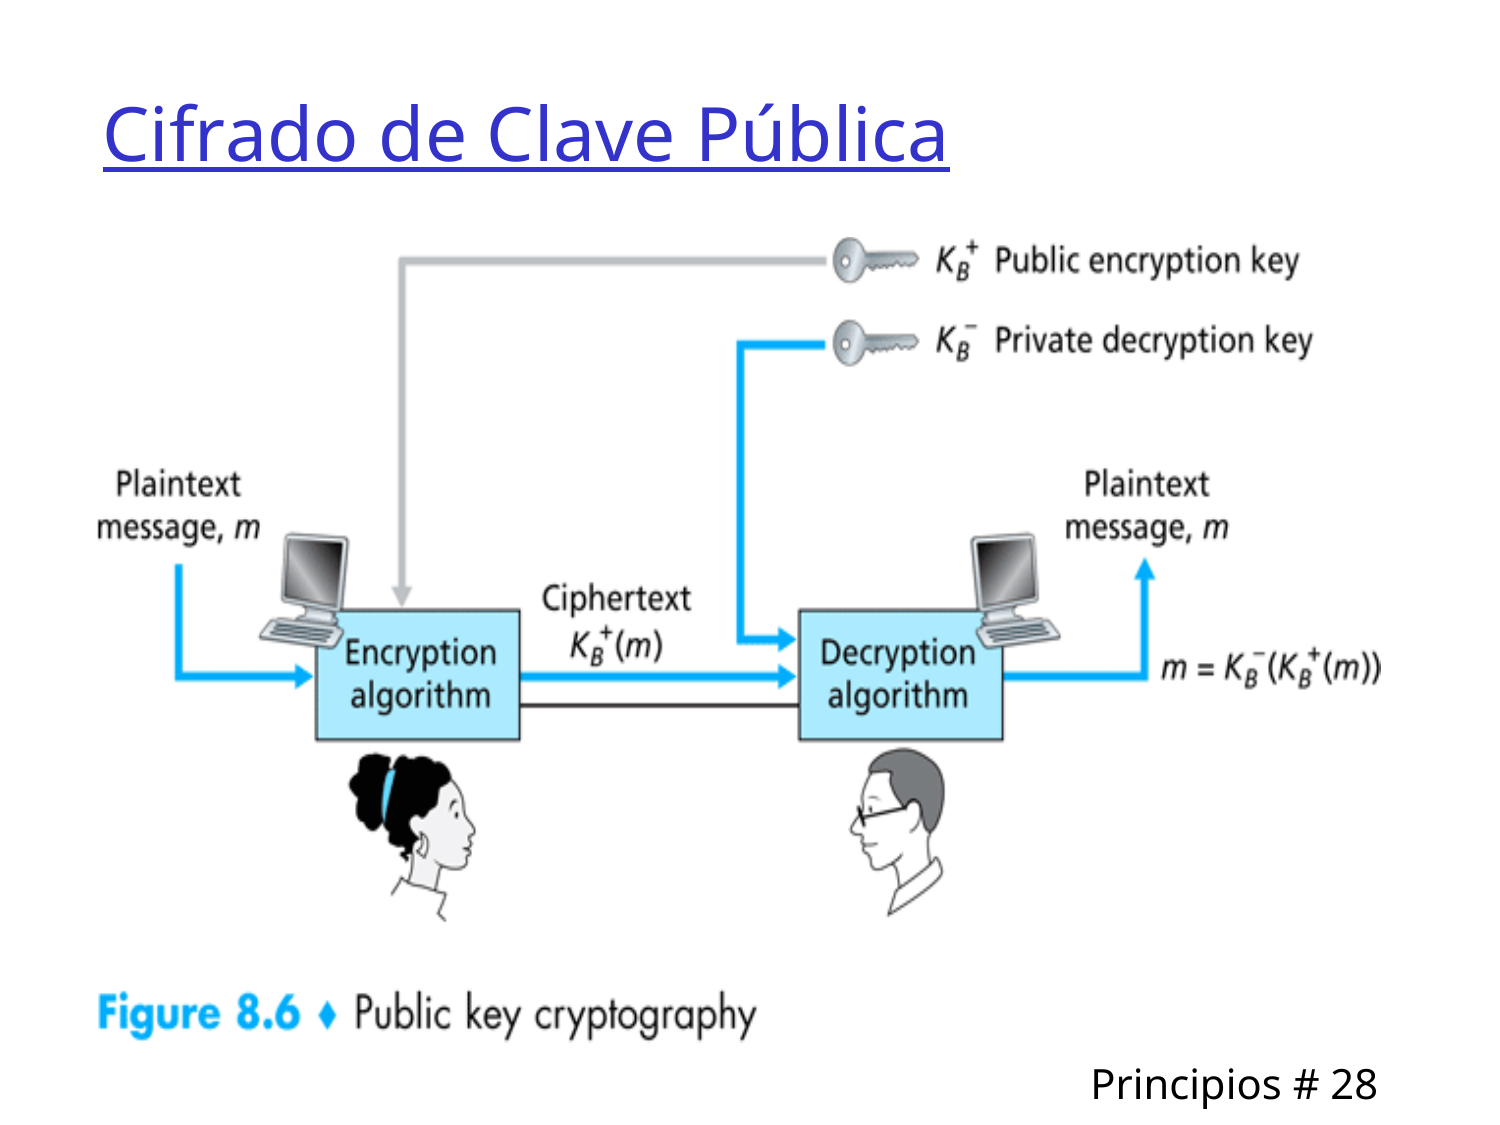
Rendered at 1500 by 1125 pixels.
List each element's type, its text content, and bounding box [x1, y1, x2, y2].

picture [97, 237, 1381, 1043]
title Cifrado de Clave Pública [87, 37, 1363, 225]
